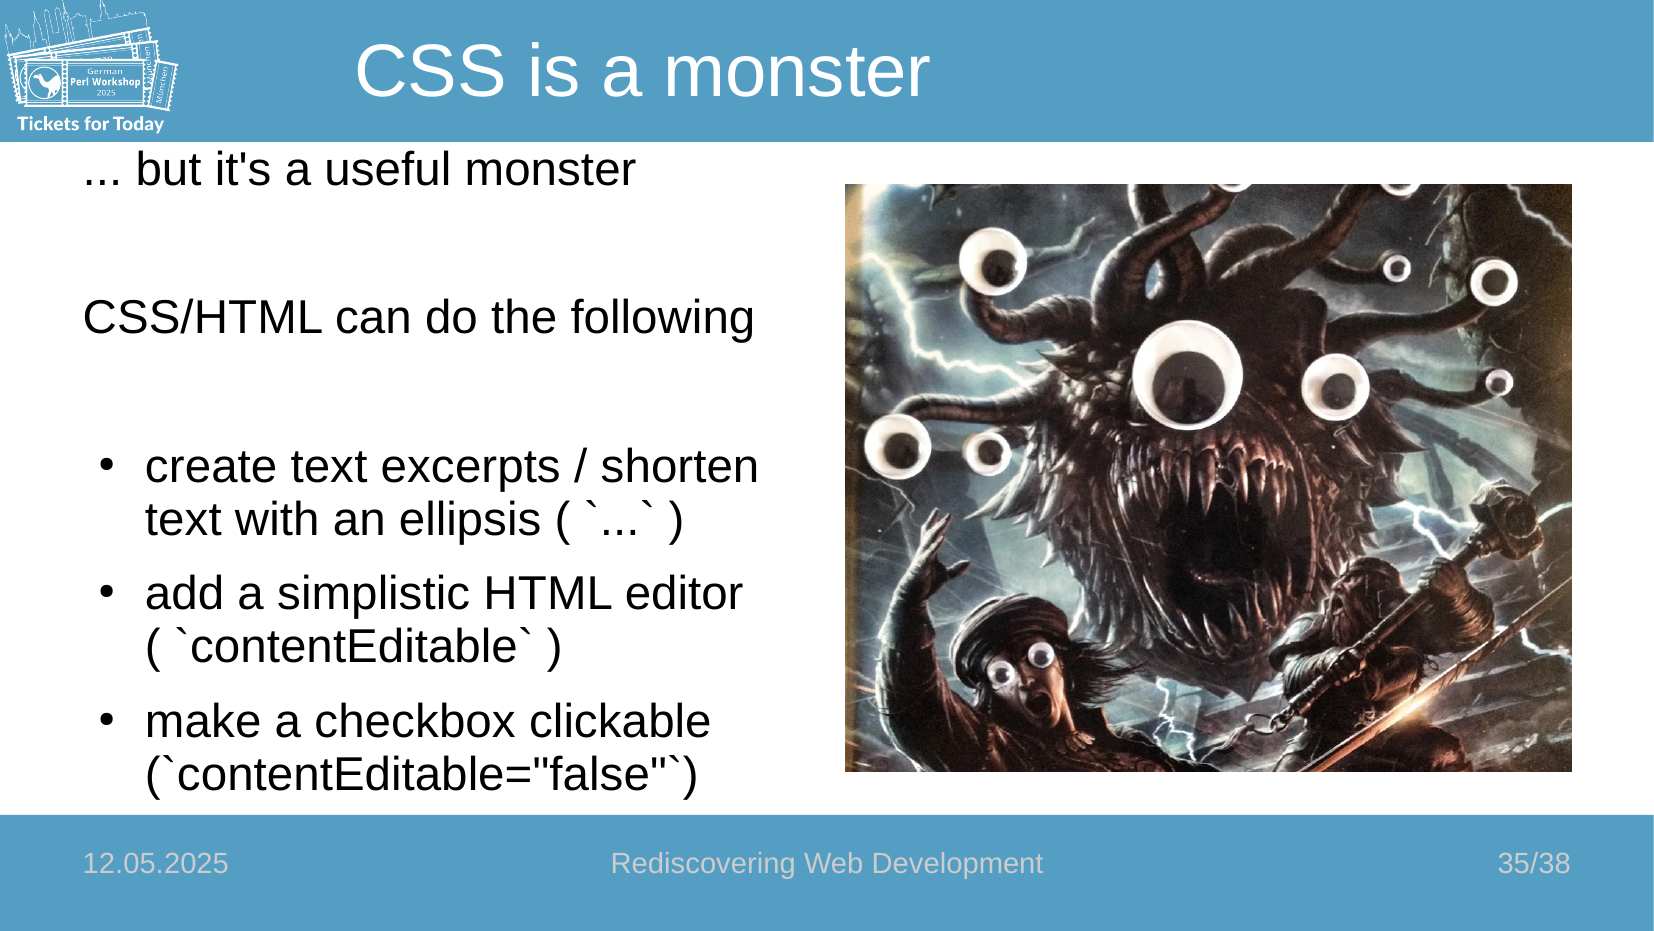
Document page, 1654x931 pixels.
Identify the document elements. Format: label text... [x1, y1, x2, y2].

title CSS is a monster [354, 5, 1654, 136]
list ... but it's a useful monster CSS/HTML can do the following create text excerpts / shorten text with an ellipsis ( `...` ) add a simplistic HTML editor ( `contentEditable` ) make a checkbox clickable (`contentEditable="false"`) [82, 141, 809, 815]
picture [845, 184, 1572, 772]
picture [3, 0, 180, 154]
